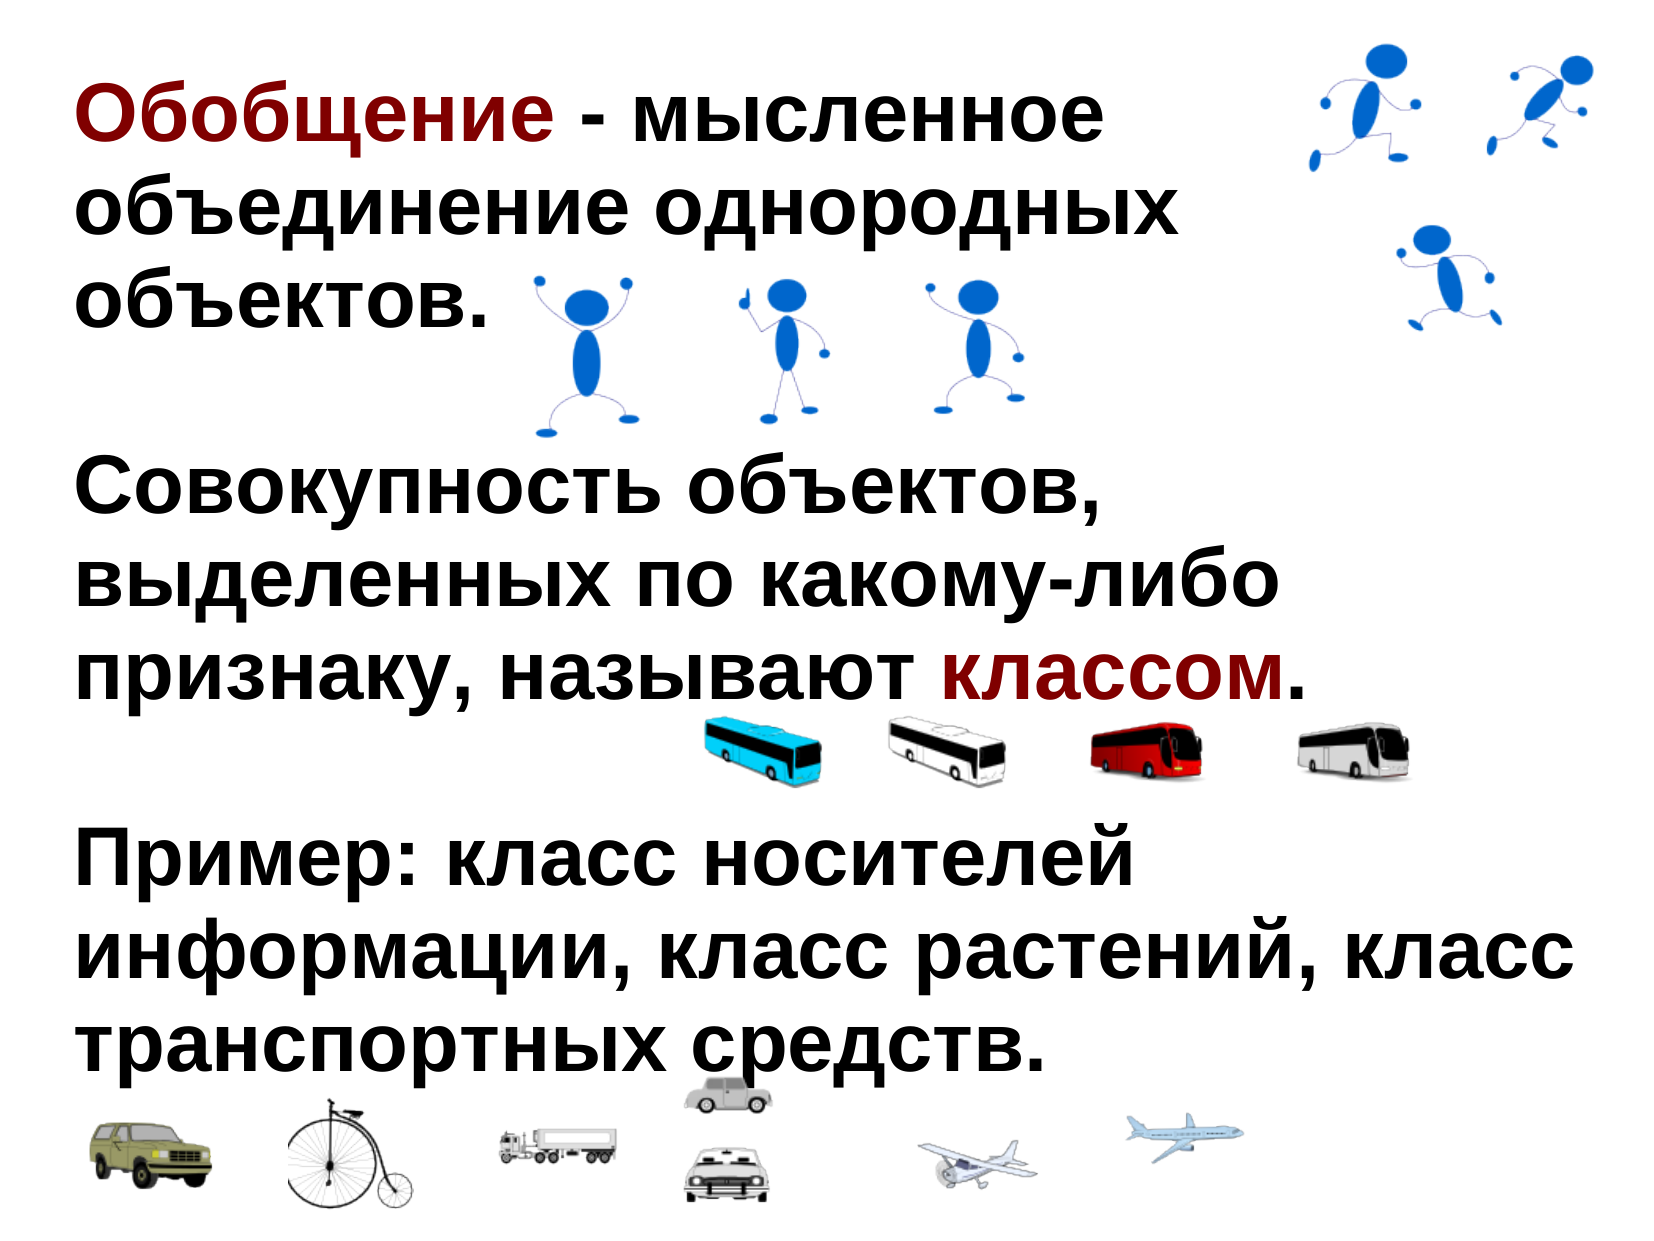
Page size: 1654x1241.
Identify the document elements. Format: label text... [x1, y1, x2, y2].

picture [1387, 208, 1513, 384]
picture [288, 1062, 414, 1240]
picture [915, 1121, 1041, 1211]
picture [1292, 708, 1418, 798]
picture [524, 267, 650, 443]
picture [1476, 31, 1602, 207]
picture [495, 1116, 621, 1211]
picture [88, 1121, 214, 1191]
picture [1122, 1092, 1248, 1182]
picture [1085, 708, 1211, 798]
picture [731, 265, 857, 441]
picture [915, 265, 1041, 441]
text_box Обобщение - мысленное объединение однородных объектов. Совокупность объектов, выделенных по какому-либо признаку, называют классом. Пример: класс носителей информации, класс растений, класс транспортных средств. [59, 59, 1595, 1241]
picture [701, 708, 827, 798]
picture [885, 708, 1011, 798]
picture [679, 1062, 805, 1231]
picture [1299, 31, 1425, 207]
